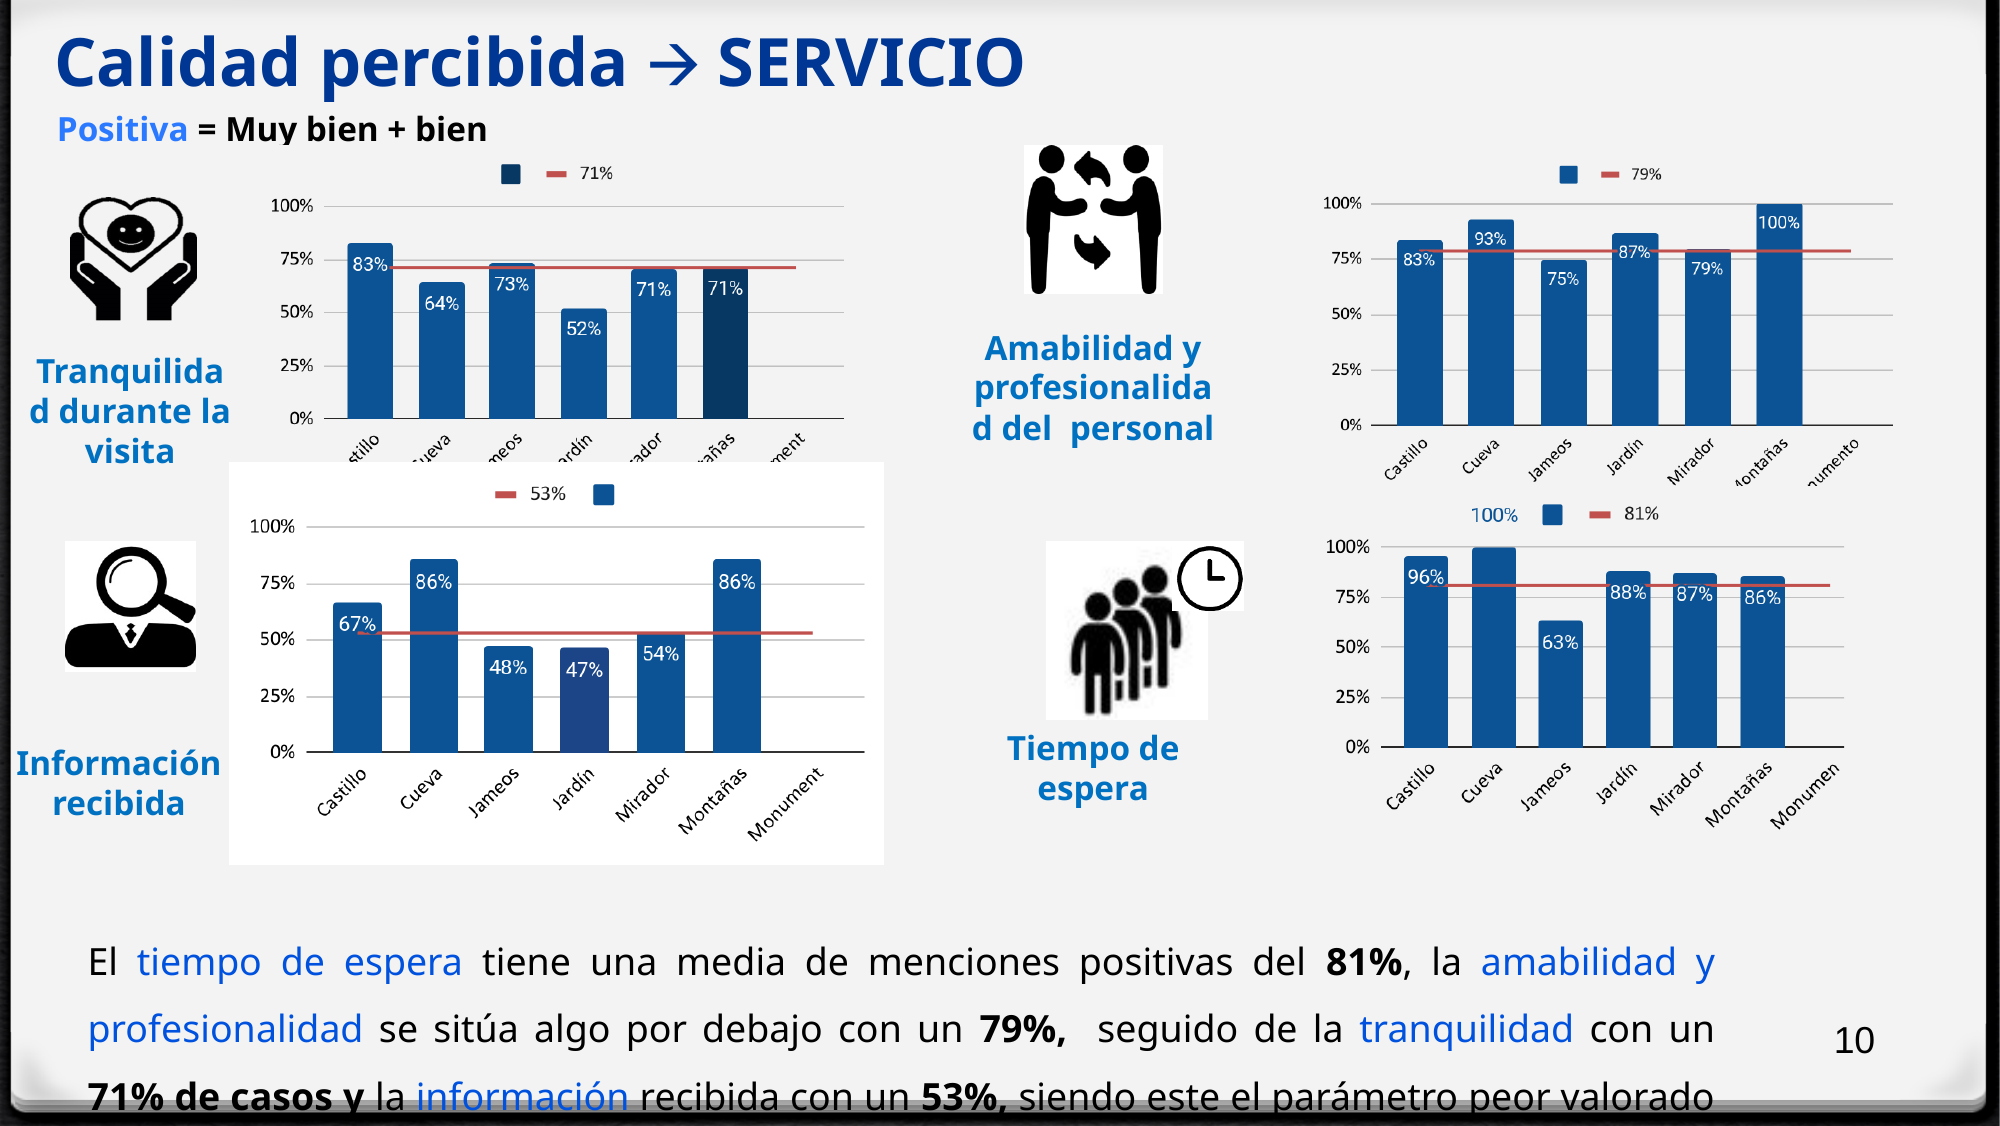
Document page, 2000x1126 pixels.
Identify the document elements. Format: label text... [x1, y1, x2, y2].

text_box Información recibida [0, 734, 229, 831]
text_box Tranquilidad durante la visita [11, 342, 250, 479]
text_box Tiempo de espera [964, 720, 1222, 816]
text_box <number> [1731, 1008, 1893, 1069]
text_box Positiva = Muy bien + bien [56, 101, 1123, 157]
text_box El tiempo de espera tiene una media de menciones positivas del 81%, la amabilidad y profesionalidad se sitúa algo por debajo con un 79%, seguido de la tranquilidad con un 71% de casos y la información recibida con un 53%, siendo este el parámetro peor valorado en su conjunto. [72, 900, 1731, 1126]
text_box Amabilidad y profesionalidad del personal [951, 319, 1235, 456]
text_box Calidad percibida 🡪 SERVICIO [54, 0, 1374, 120]
picture [0, 0, 2000, 1126]
